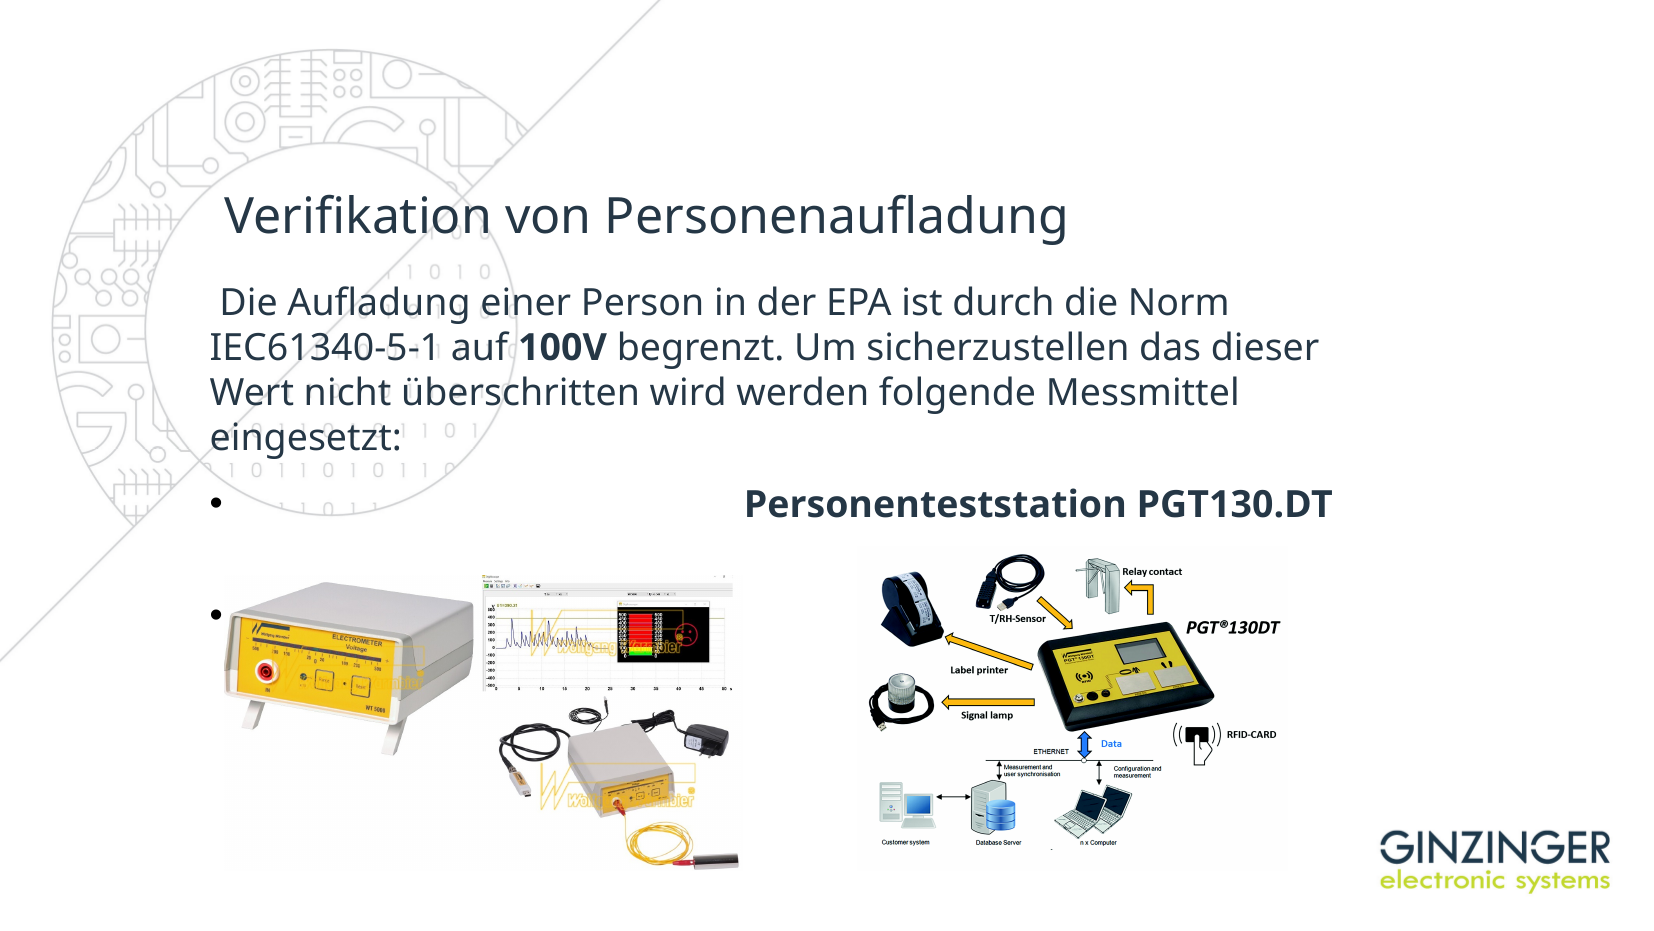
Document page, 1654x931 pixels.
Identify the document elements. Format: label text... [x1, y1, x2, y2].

list Die Aufladung einer Person in der EPA ist durch die Norm IEC61340-5-1 auf 100V begrenzt. Um sicherzustellen das dieser Wert nicht überschritten wird werden folgende Messmittel eingesetzt: Personenteststation PGT130.DT Walking Test Kit WT5000: [209, 277, 1336, 833]
title Verifikation von Personenaufladung [224, 174, 1611, 253]
picture [224, 575, 743, 871]
picture [857, 546, 1288, 871]
